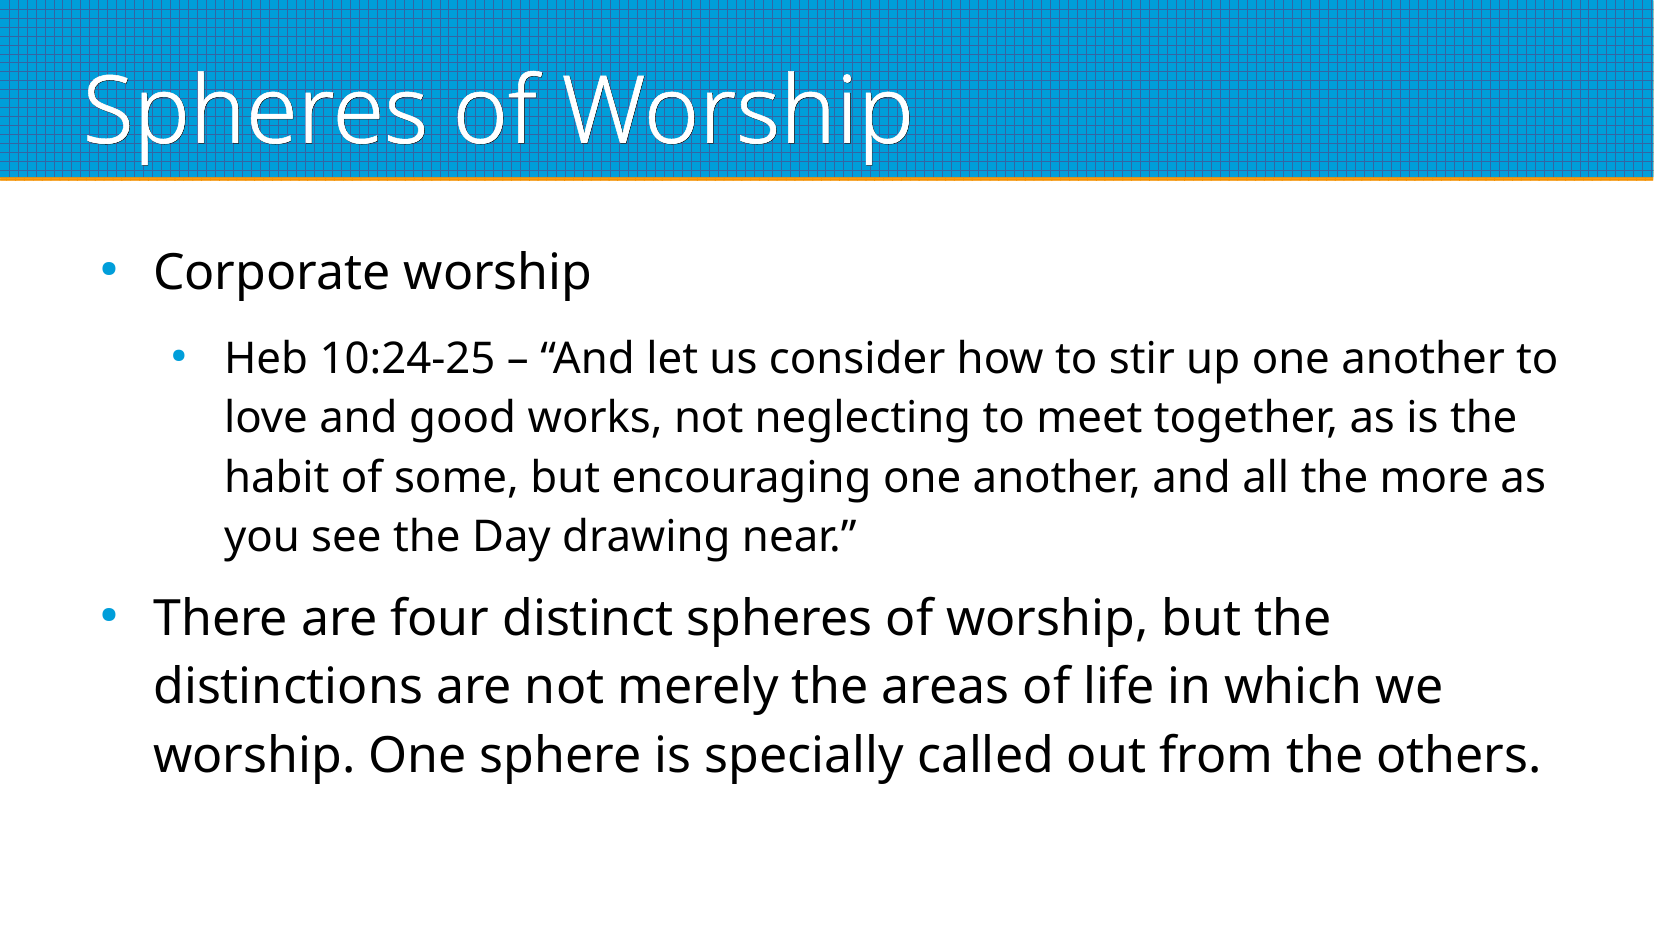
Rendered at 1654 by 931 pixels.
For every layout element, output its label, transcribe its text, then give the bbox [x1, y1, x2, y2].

title Spheres of Worship [82, 14, 1571, 171]
list Corporate worship Heb 10:24-25 – “And let us consider how to stir up one another to love and good works, not neglecting to meet together, as is the habit of some, but encouraging one another, and all the more as you see the Day drawing near.” There are four distinct spheres of worship, but the distinctions are not merely the areas of life in which we worship. One sphere is specially called out from the others. [82, 236, 1563, 826]
